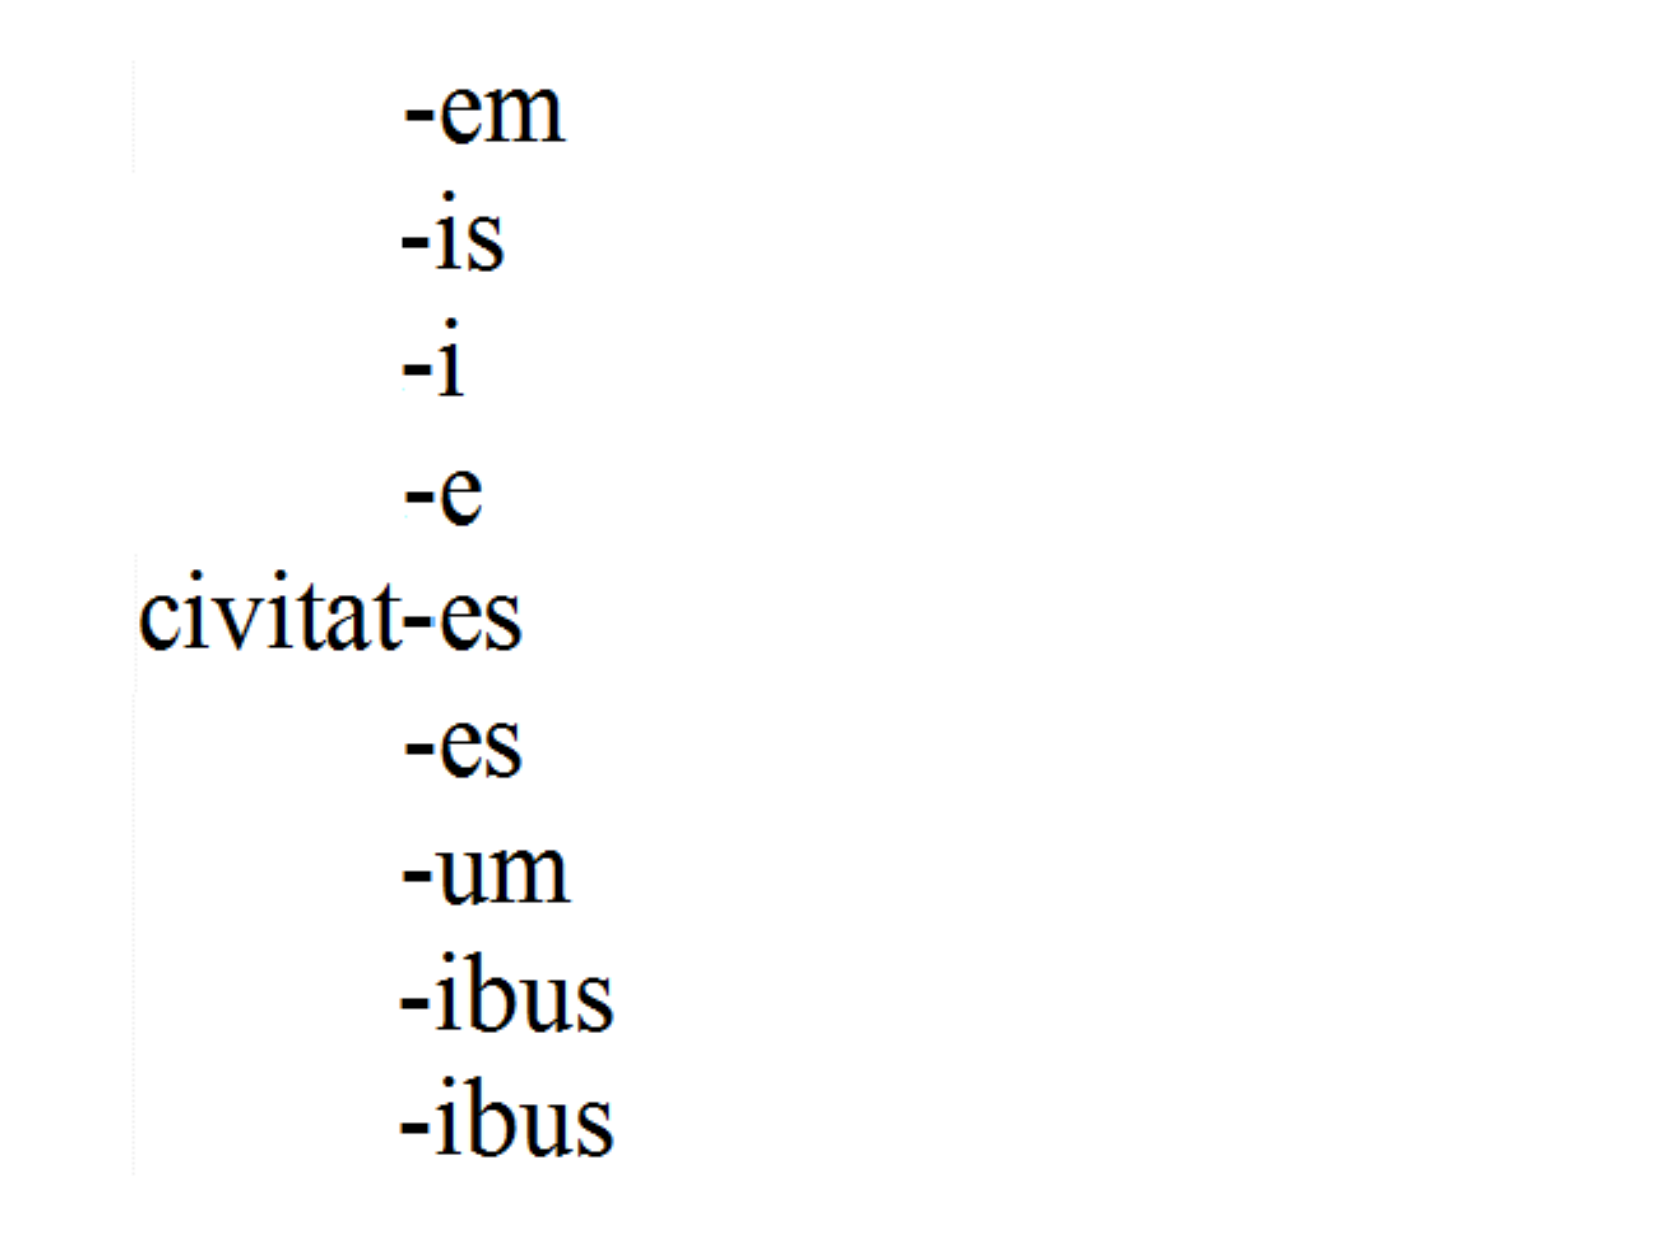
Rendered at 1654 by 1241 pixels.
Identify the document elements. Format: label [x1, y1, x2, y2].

picture [59, 59, 826, 1181]
